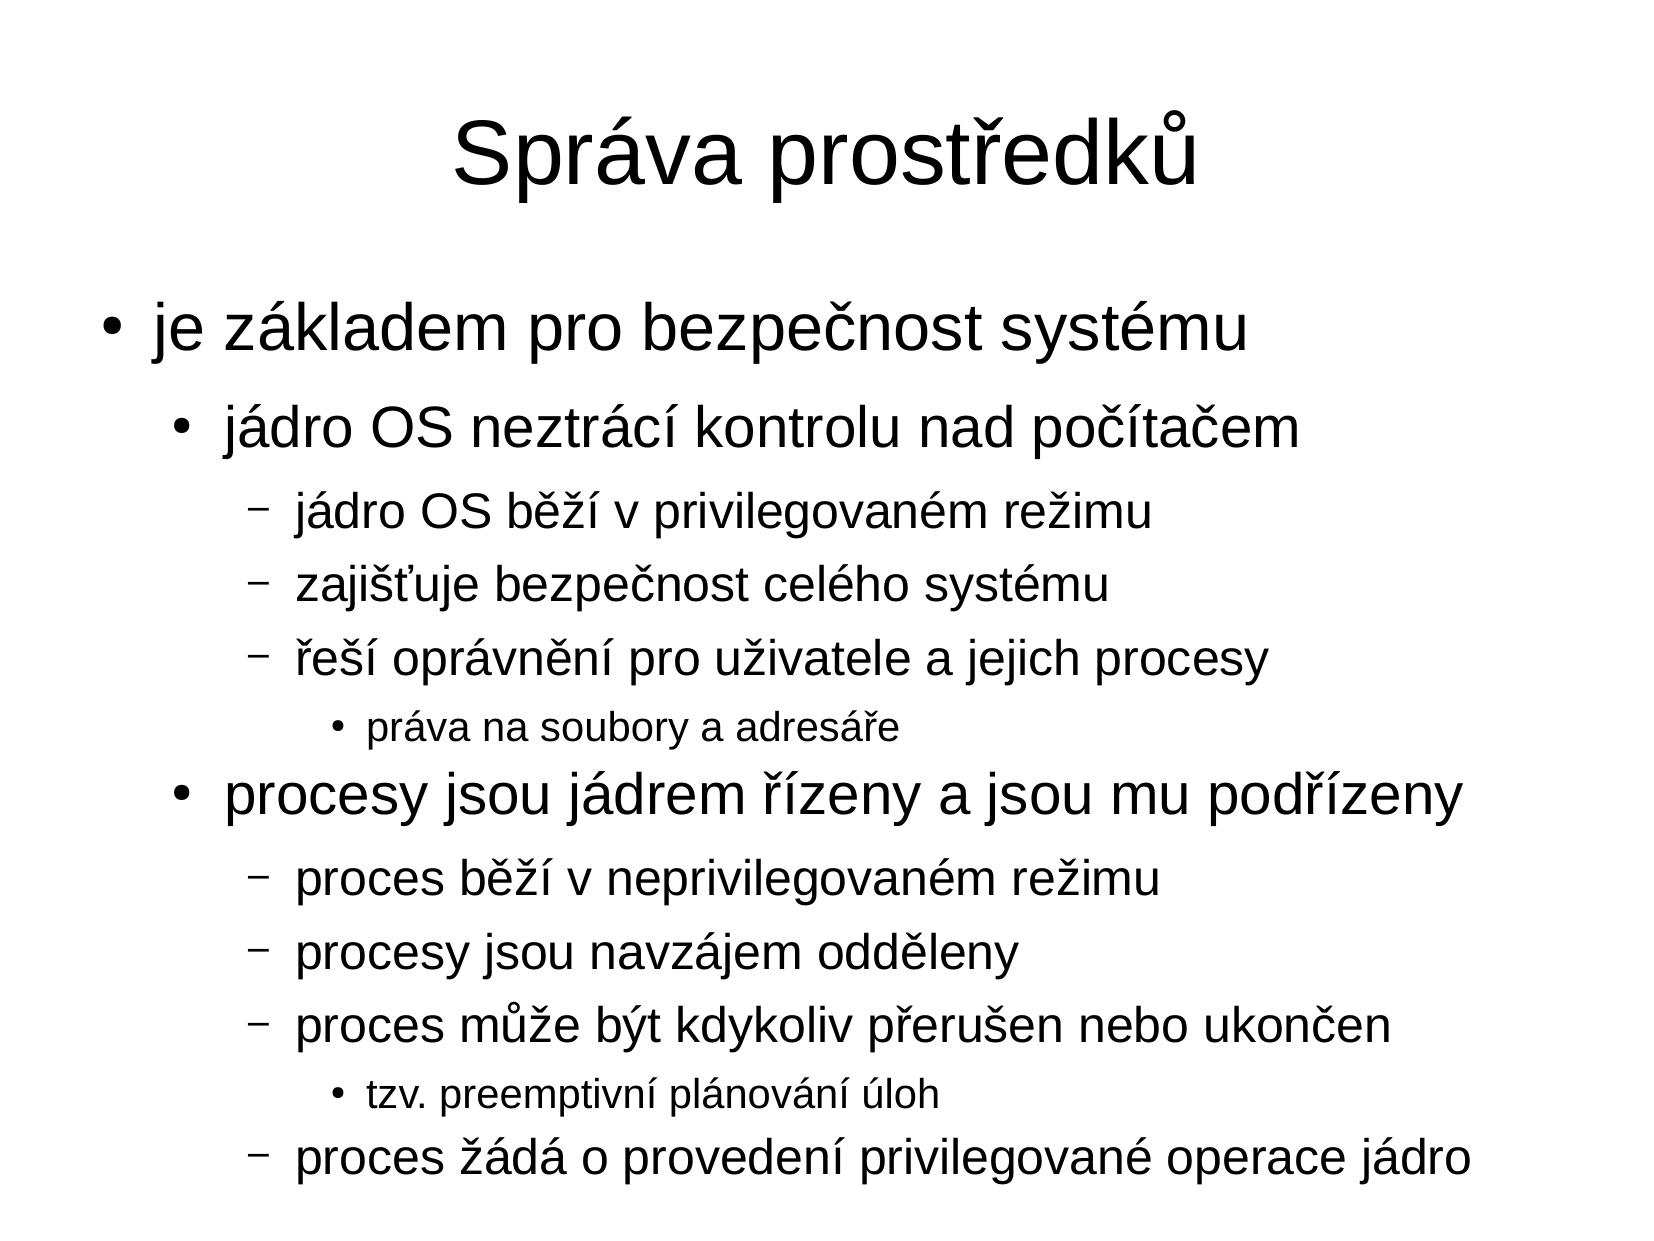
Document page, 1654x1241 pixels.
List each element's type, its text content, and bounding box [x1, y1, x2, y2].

list je základem pro bezpečnost systému jádro OS neztrácí kontrolu nad počítačem jádro OS běží v privilegovaném režimu zajišťuje bezpečnost celého systému řeší oprávnění pro uživatele a jejich procesy práva na soubory a adresáře procesy jsou jádrem řízeny a jsou mu podřízeny proces běží v neprivilegovaném režimu procesy jsou navzájem odděleny proces může být kdykoliv přerušen nebo ukončen tzv. preemptivní plánování úloh proces žádá o provedení privilegované operace jádro [82, 290, 1571, 1185]
title Správa prostředků [82, 49, 1571, 257]
